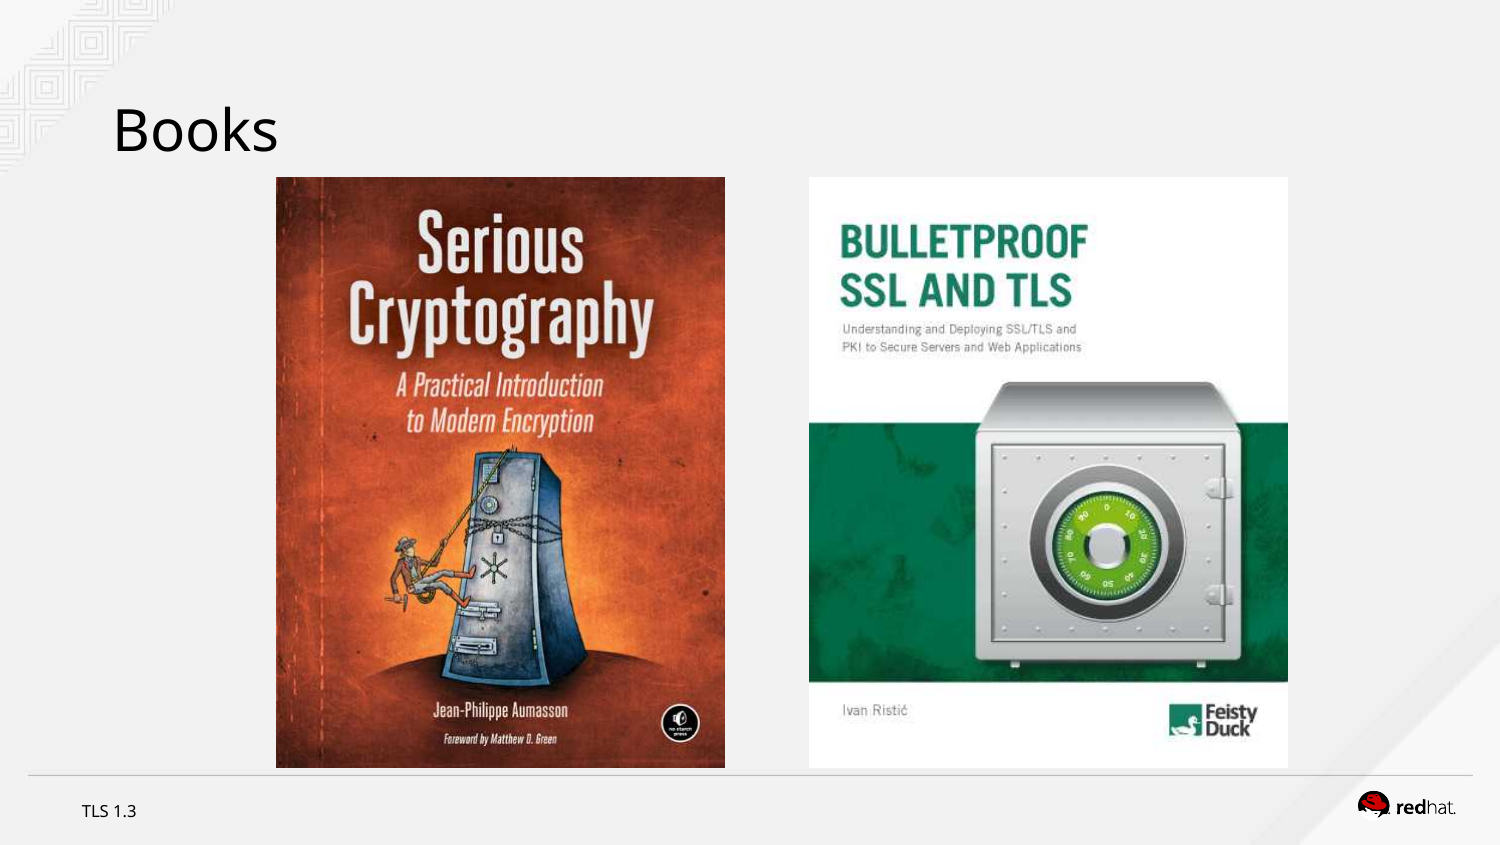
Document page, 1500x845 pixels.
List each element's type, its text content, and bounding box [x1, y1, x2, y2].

title Books [112, 0, 1388, 169]
picture [0, 0, 1500, 845]
